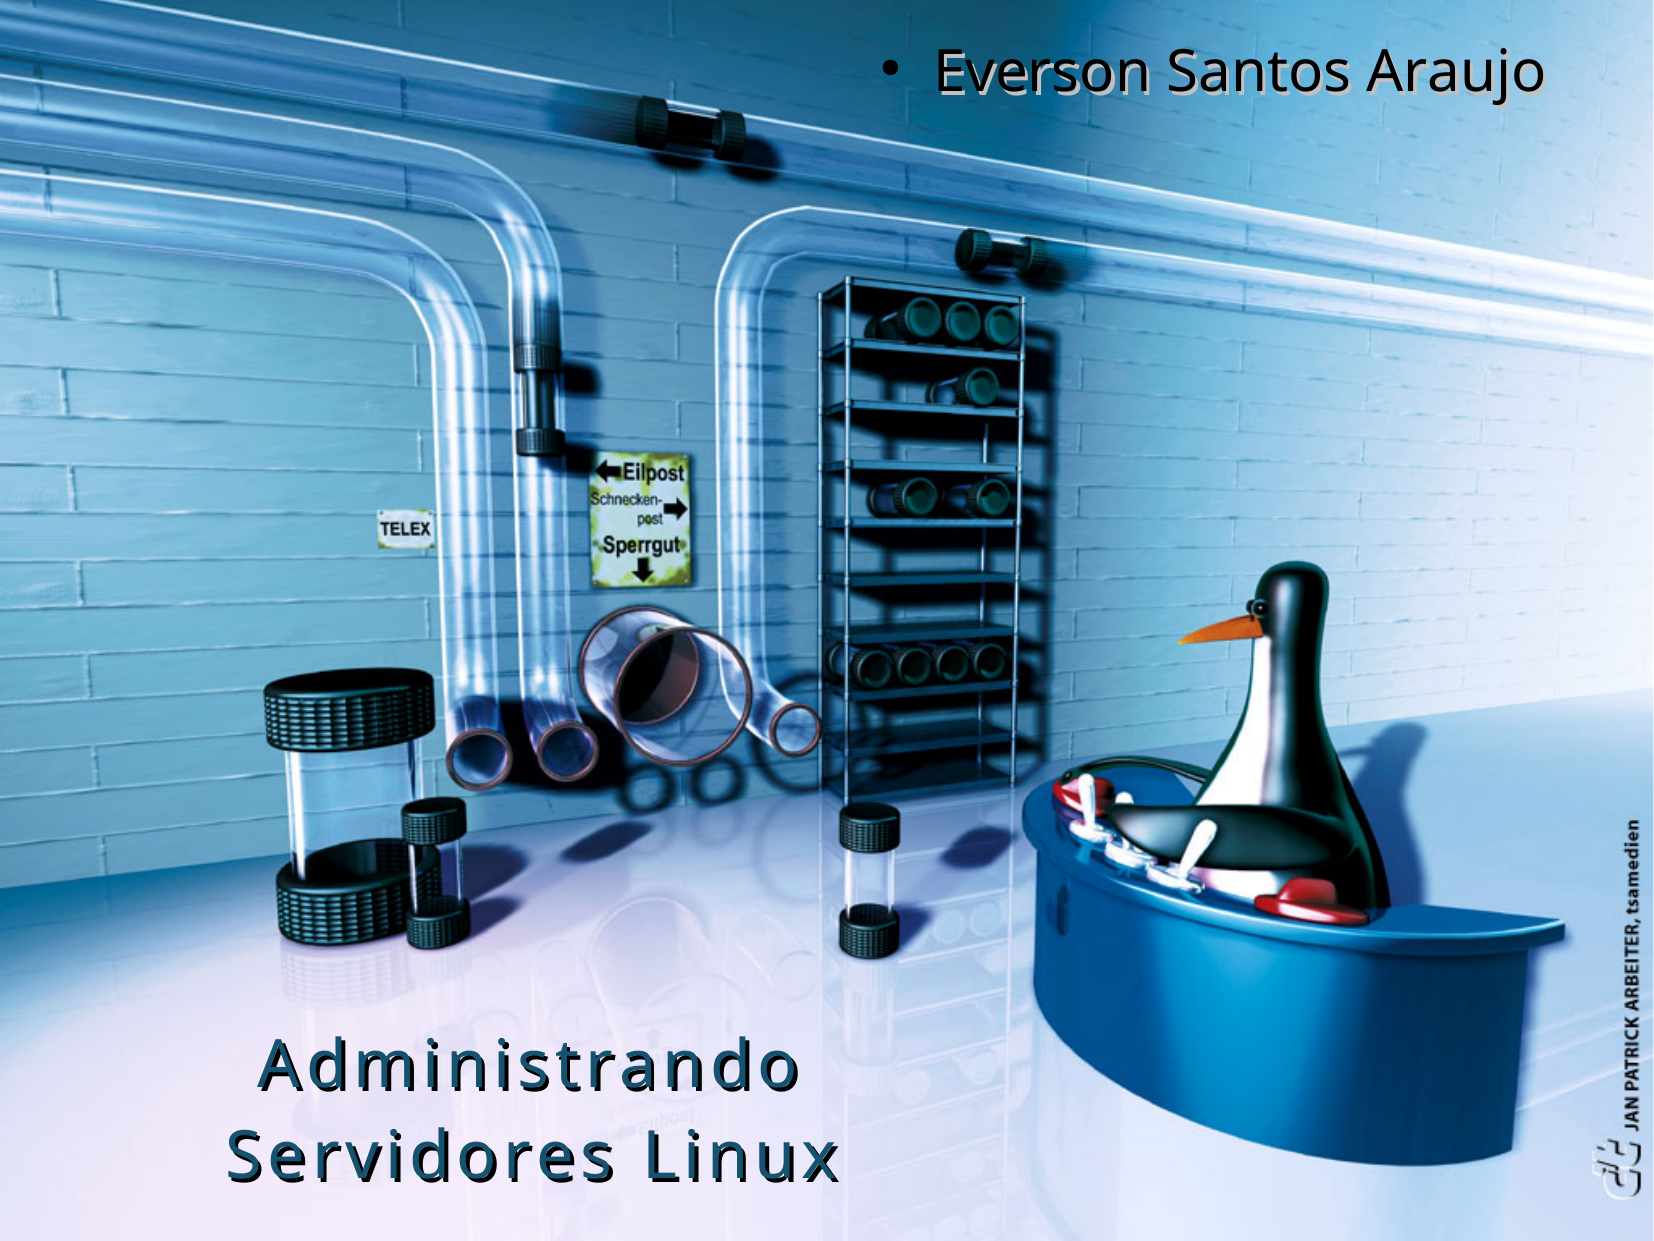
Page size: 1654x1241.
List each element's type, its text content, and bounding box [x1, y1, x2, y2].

list Everson Santos Araujo [767, 29, 1625, 192]
title Administrando Servidores Linux [59, 1003, 1004, 1211]
picture [0, 0, 1654, 1241]
